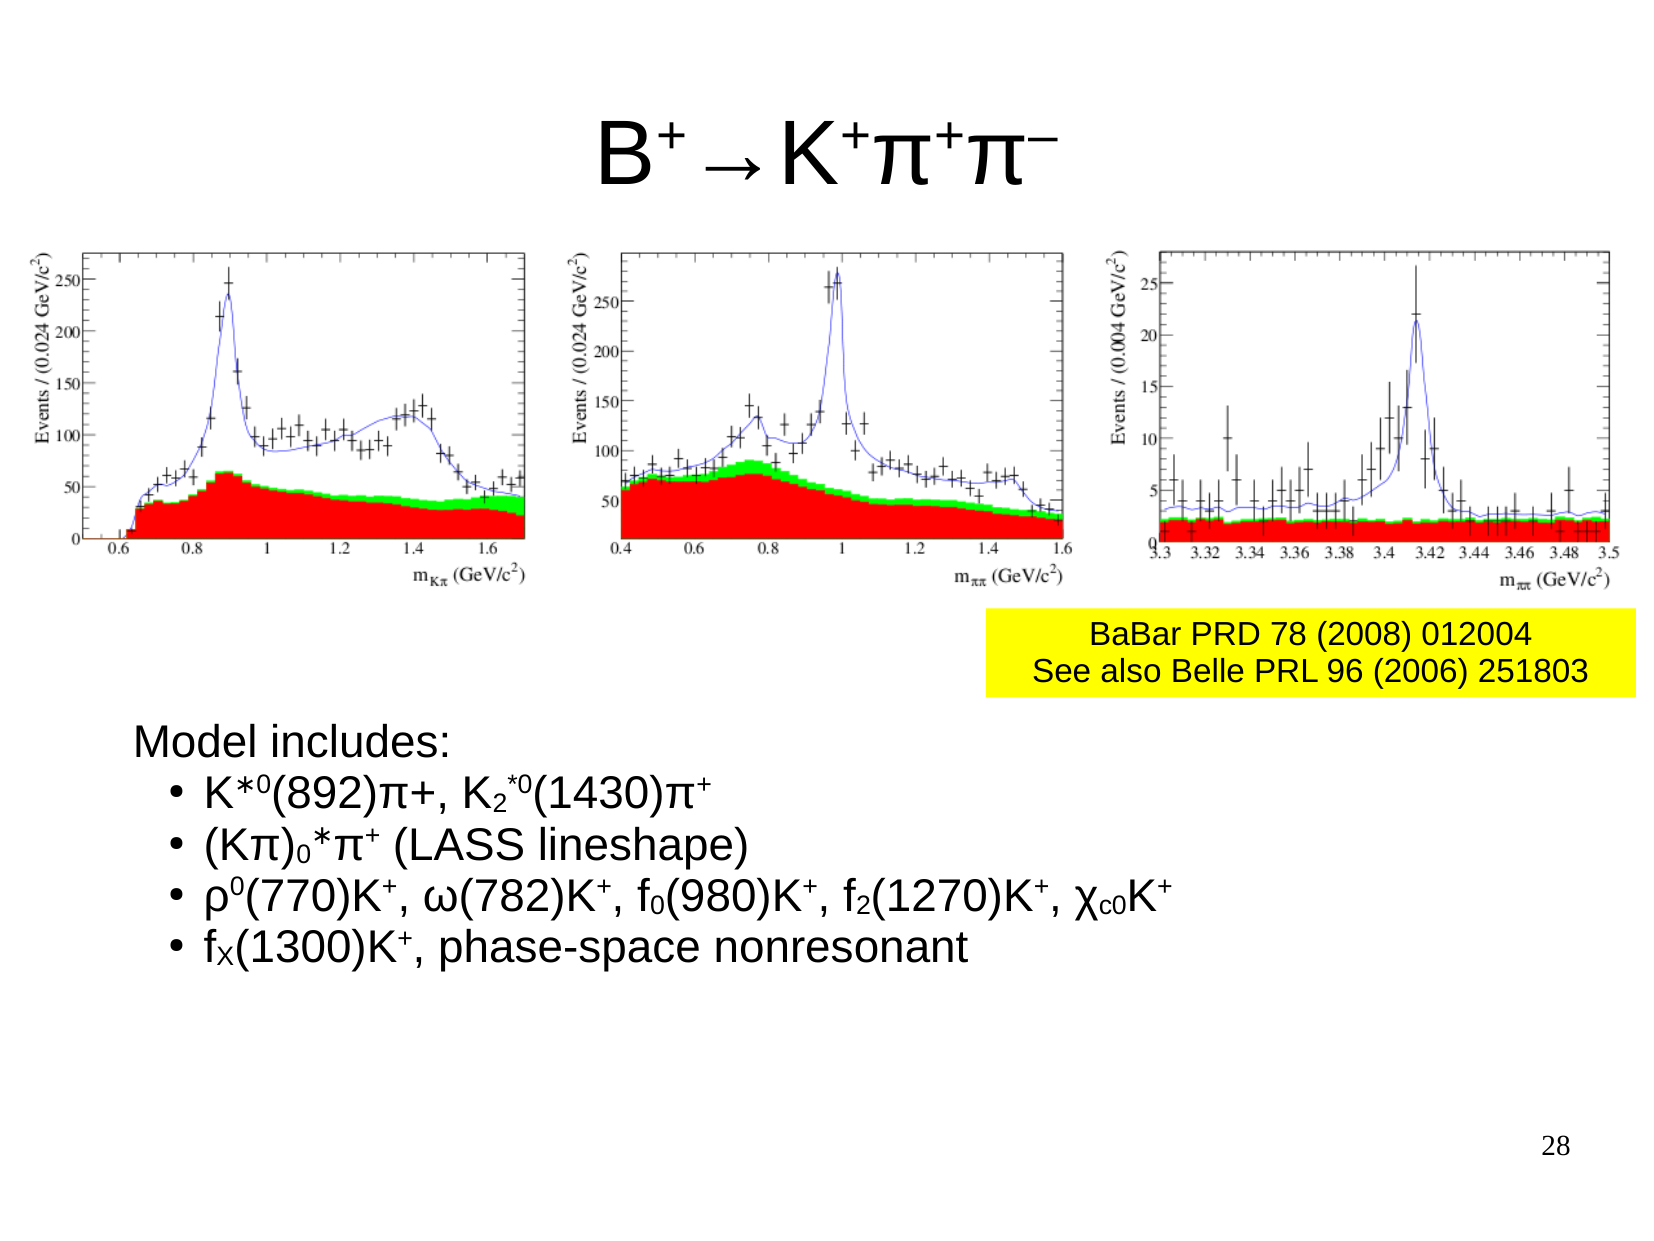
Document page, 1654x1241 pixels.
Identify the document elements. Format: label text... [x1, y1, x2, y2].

picture [6, 232, 1643, 603]
text_box BaBar PRD 78 (2008) 012004 See also Belle PRL 96 (2006) 251803 [986, 608, 1636, 698]
title B+→K+π+π– [82, 49, 1571, 236]
text_box Model includes: K∗0(892)π+, K2*0(1430)π+ (Kπ)0∗π+ (LASS lineshape) ρ0(770)K+, ω(782)K+, f0(980)K+, f2(1270)K+, χc0K+ fX(1300)K+, phase-space nonresonant [118, 708, 1565, 1047]
